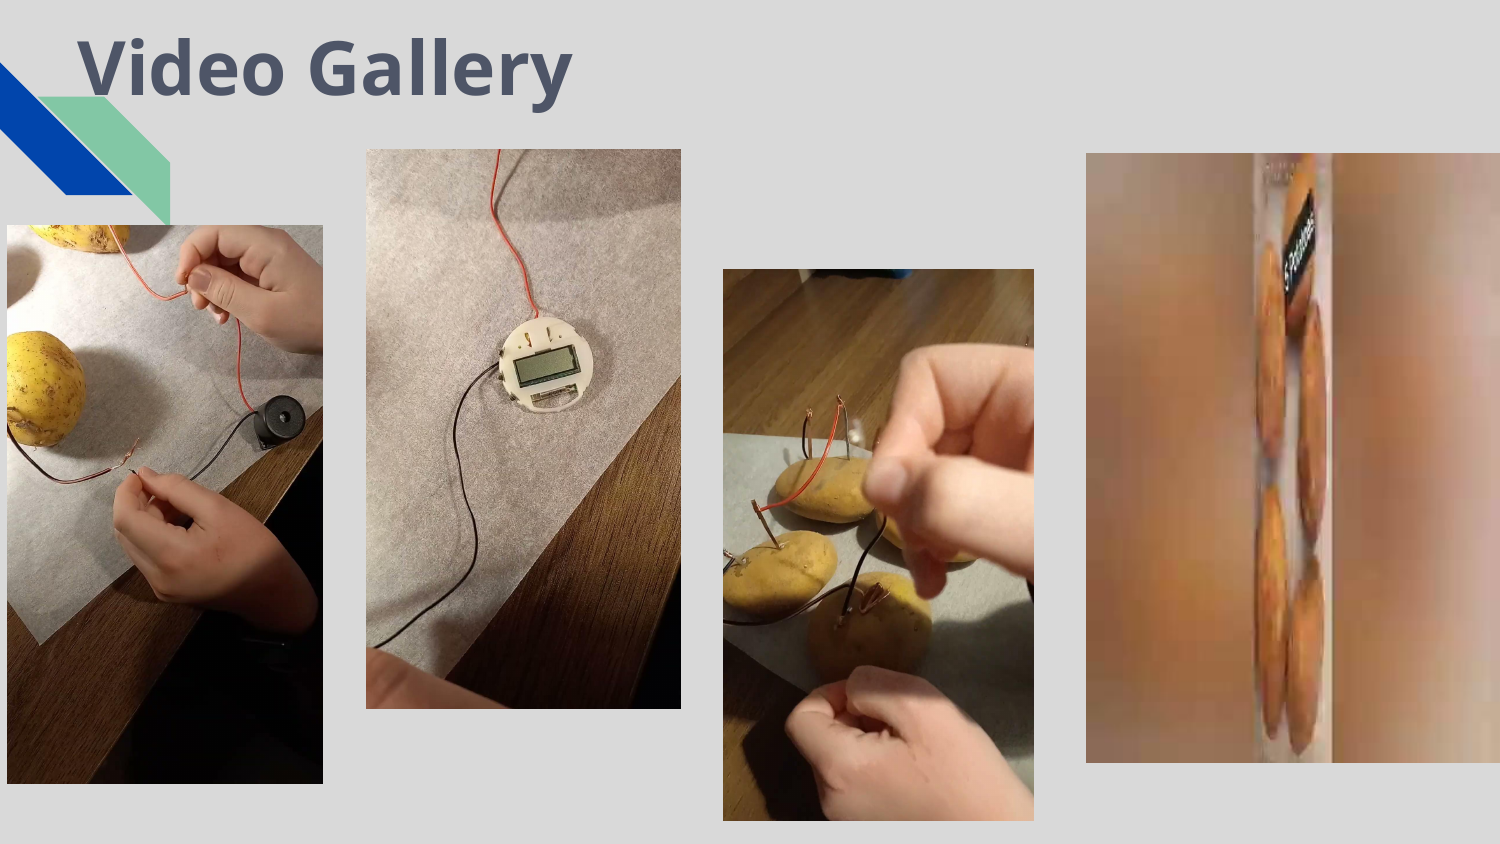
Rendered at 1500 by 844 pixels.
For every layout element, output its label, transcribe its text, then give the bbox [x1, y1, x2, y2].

picture [723, 269, 1034, 821]
picture [1086, 153, 1500, 763]
picture [7, 225, 323, 784]
picture [366, 149, 681, 709]
title Video Gallery [7, 0, 643, 150]
